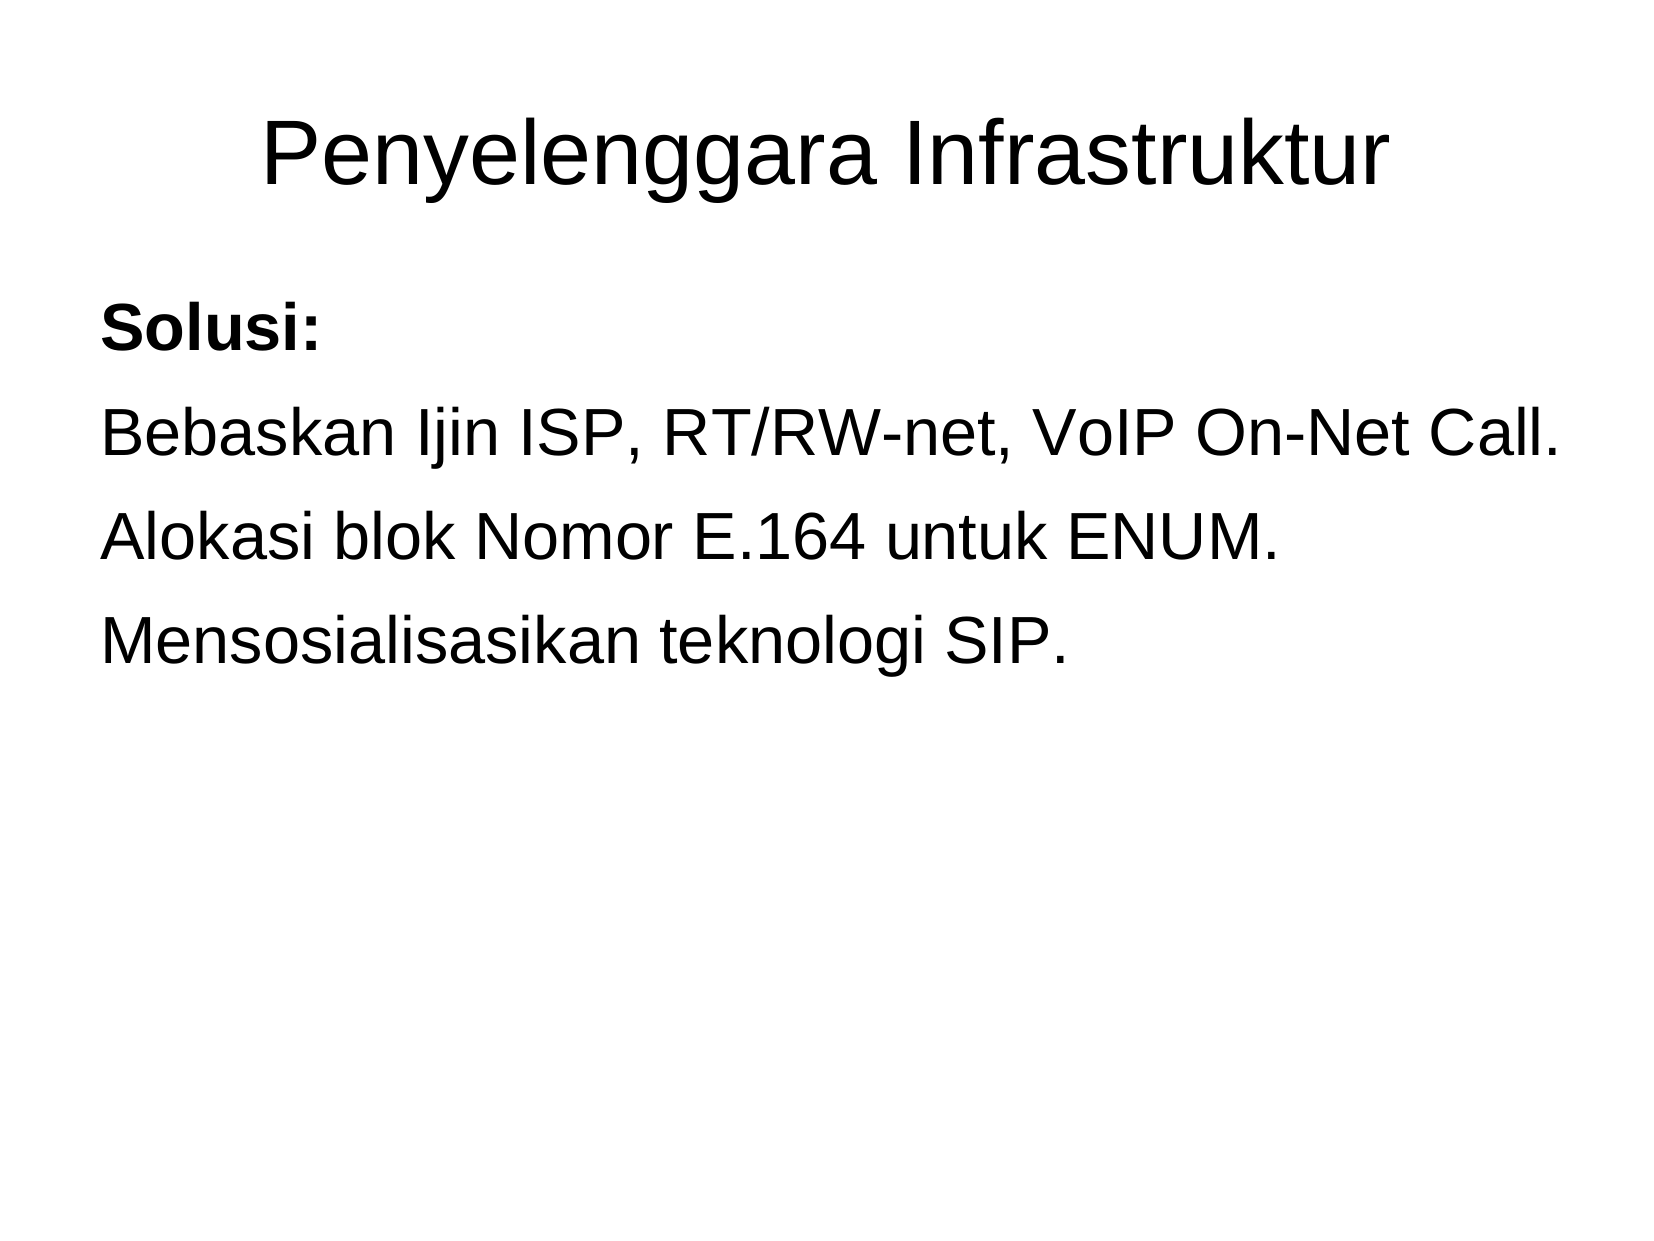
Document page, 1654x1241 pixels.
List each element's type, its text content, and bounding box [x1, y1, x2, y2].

title Penyelenggara Infrastruktur [82, 56, 1571, 250]
list Solusi: Bebaskan Ijin ISP, RT/RW-net, VoIP On-Net Call. Alokasi blok Nomor E.164 untuk ENUM. Mensosialisasikan teknologi SIP. [82, 290, 1571, 1094]
